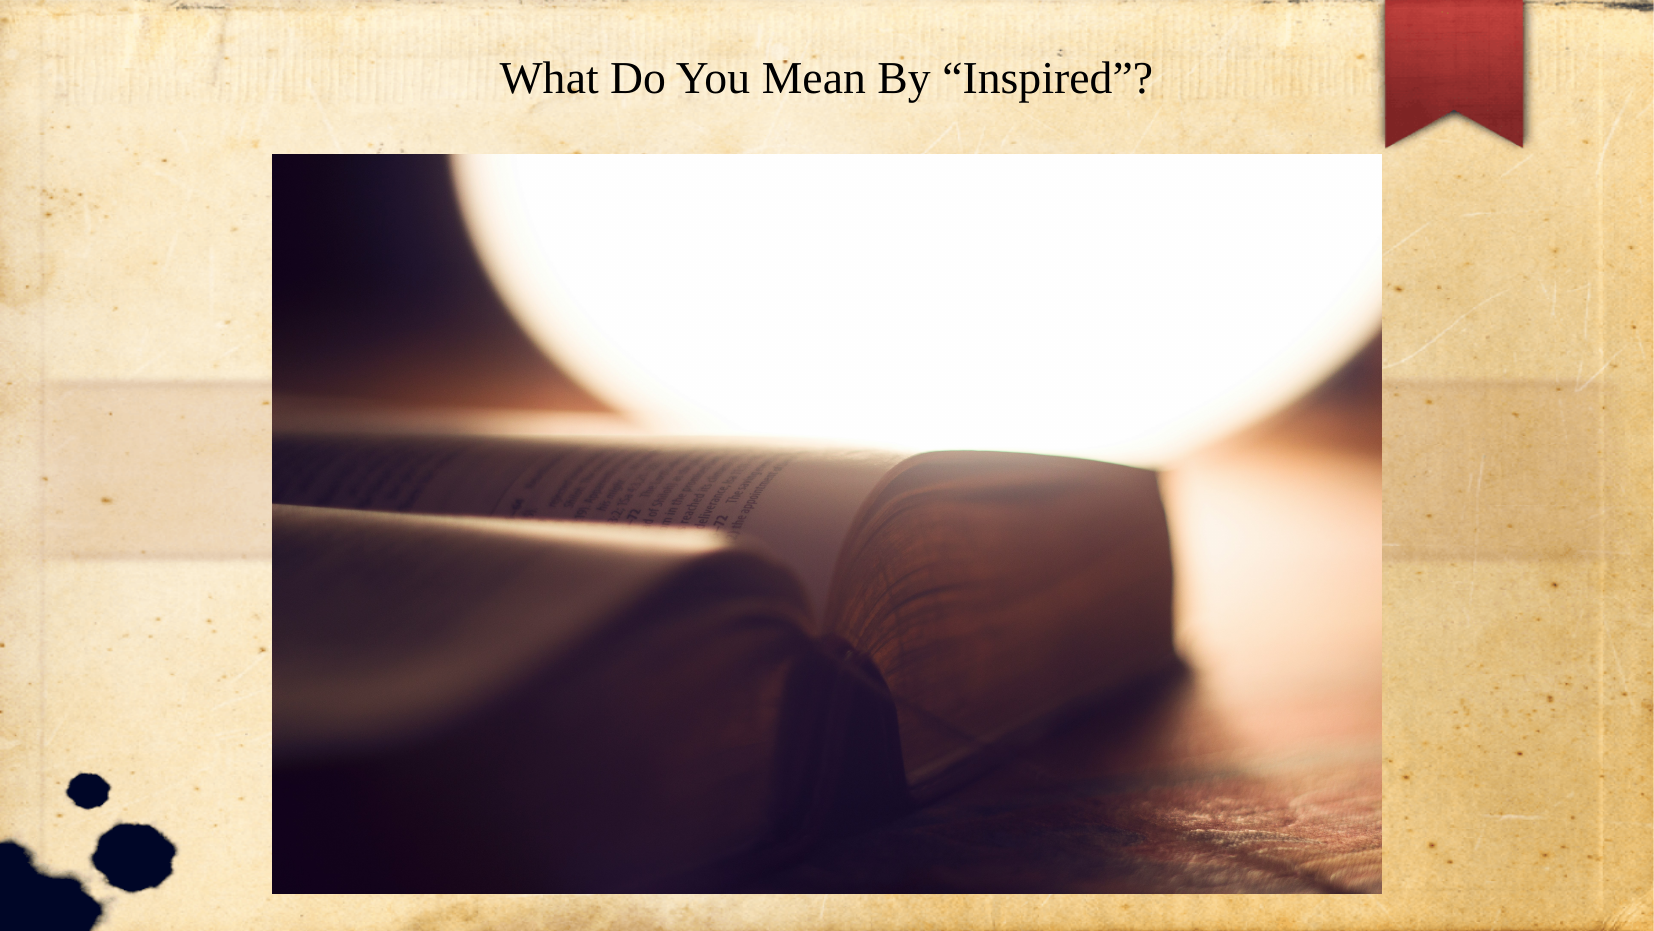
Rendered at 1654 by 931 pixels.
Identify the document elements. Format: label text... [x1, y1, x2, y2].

title What Do You Mean By “Inspired”? [82, 0, 1571, 156]
picture [0, 0, 1654, 931]
